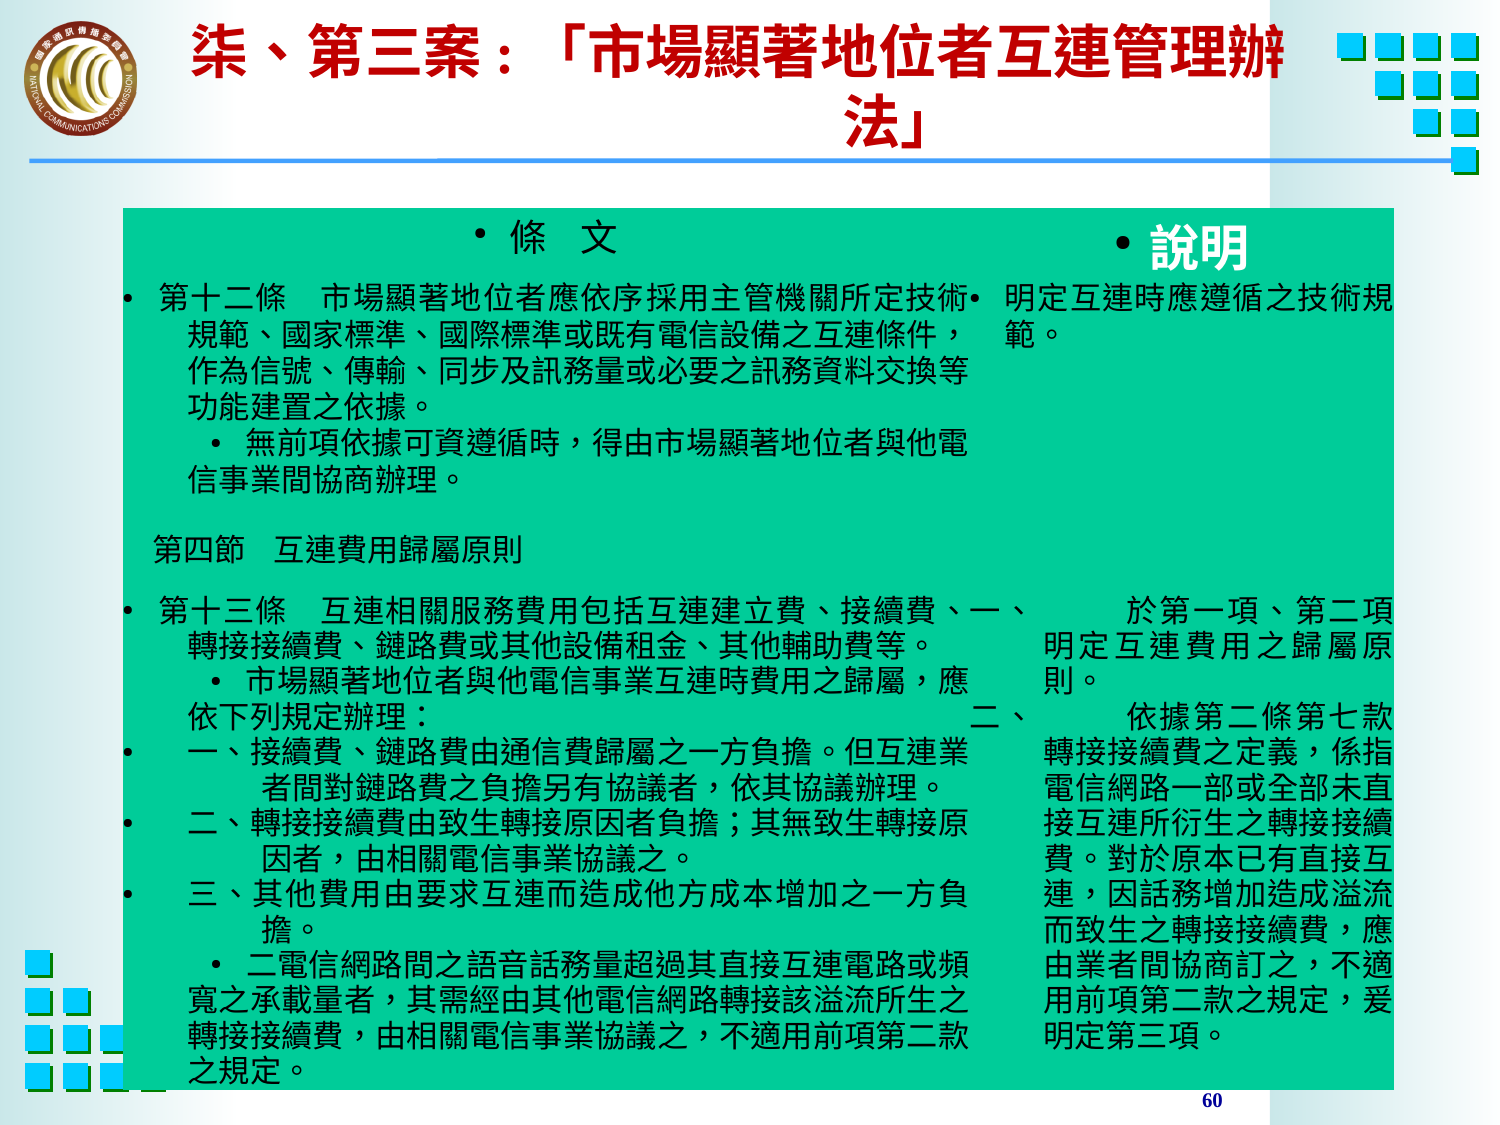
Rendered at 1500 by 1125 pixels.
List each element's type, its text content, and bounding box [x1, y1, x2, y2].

title 柒、第三案:「市場顯著地位者互連管理辦法」 [123, 7, 1353, 161]
table_cell [969, 526, 1394, 594]
table_cell 第十二條 市場顯著地位者應依序採用主管機關所定技術規範、國家標準、國際標準或既有電信設備之互連條件，作為信號、傳輸、同步及訊務量或必要之訊務資料交換等功能建置之依據。 無前項依據可資遵循時，得由市場顯著地位者與他電信事業間協商辦理。 [123, 281, 969, 526]
table_header 說明 [969, 208, 1394, 281]
table_header 條 文 [123, 208, 969, 281]
table_cell 第四節 互連費用歸屬原則 [123, 526, 969, 594]
table_cell 明定互連時應遵循之技術規範。 [969, 281, 1394, 526]
table_cell 一、 於第一項、第二項明定互連費用之歸屬原則。 二、 依據第二條第七款轉接接續費之定義，係指電信網路一部或全部未直接互連所衍生之轉接接續費。對於原本已有直接互連，因話務增加造成溢流而致生之轉接接續費，應由業者間協商訂之，不適用前項第二款之規定，爰明定第三項。 [969, 594, 1394, 1090]
table_cell 第十三條 互連相關服務費用包括互連建立費、接續費、轉接接續費、鏈路費或其他設備租金、其他輔助費等。 市場顯著地位者與他電信事業互連時費用之歸屬，應依下列規定辦理： 一、接續費、鏈路費由通信費歸屬之一方負擔。但互連業者間對鏈路費之負擔另有協議者，依其協議辦理。 二、轉接接續費由致生轉接原因者負擔；其無致生轉接原因者，由相關電信事業協議之。 三、其他費用由要求互連而造成他方成本增加之一方負擔。 二電信網路間之語音話務量超過其直接互連電路或頻寬之承載量者，其需經由其他電信網路轉接該溢流所生之轉接接續費，由相關電信事業協議之，不適用前項第二款之規定。 [123, 594, 969, 1090]
